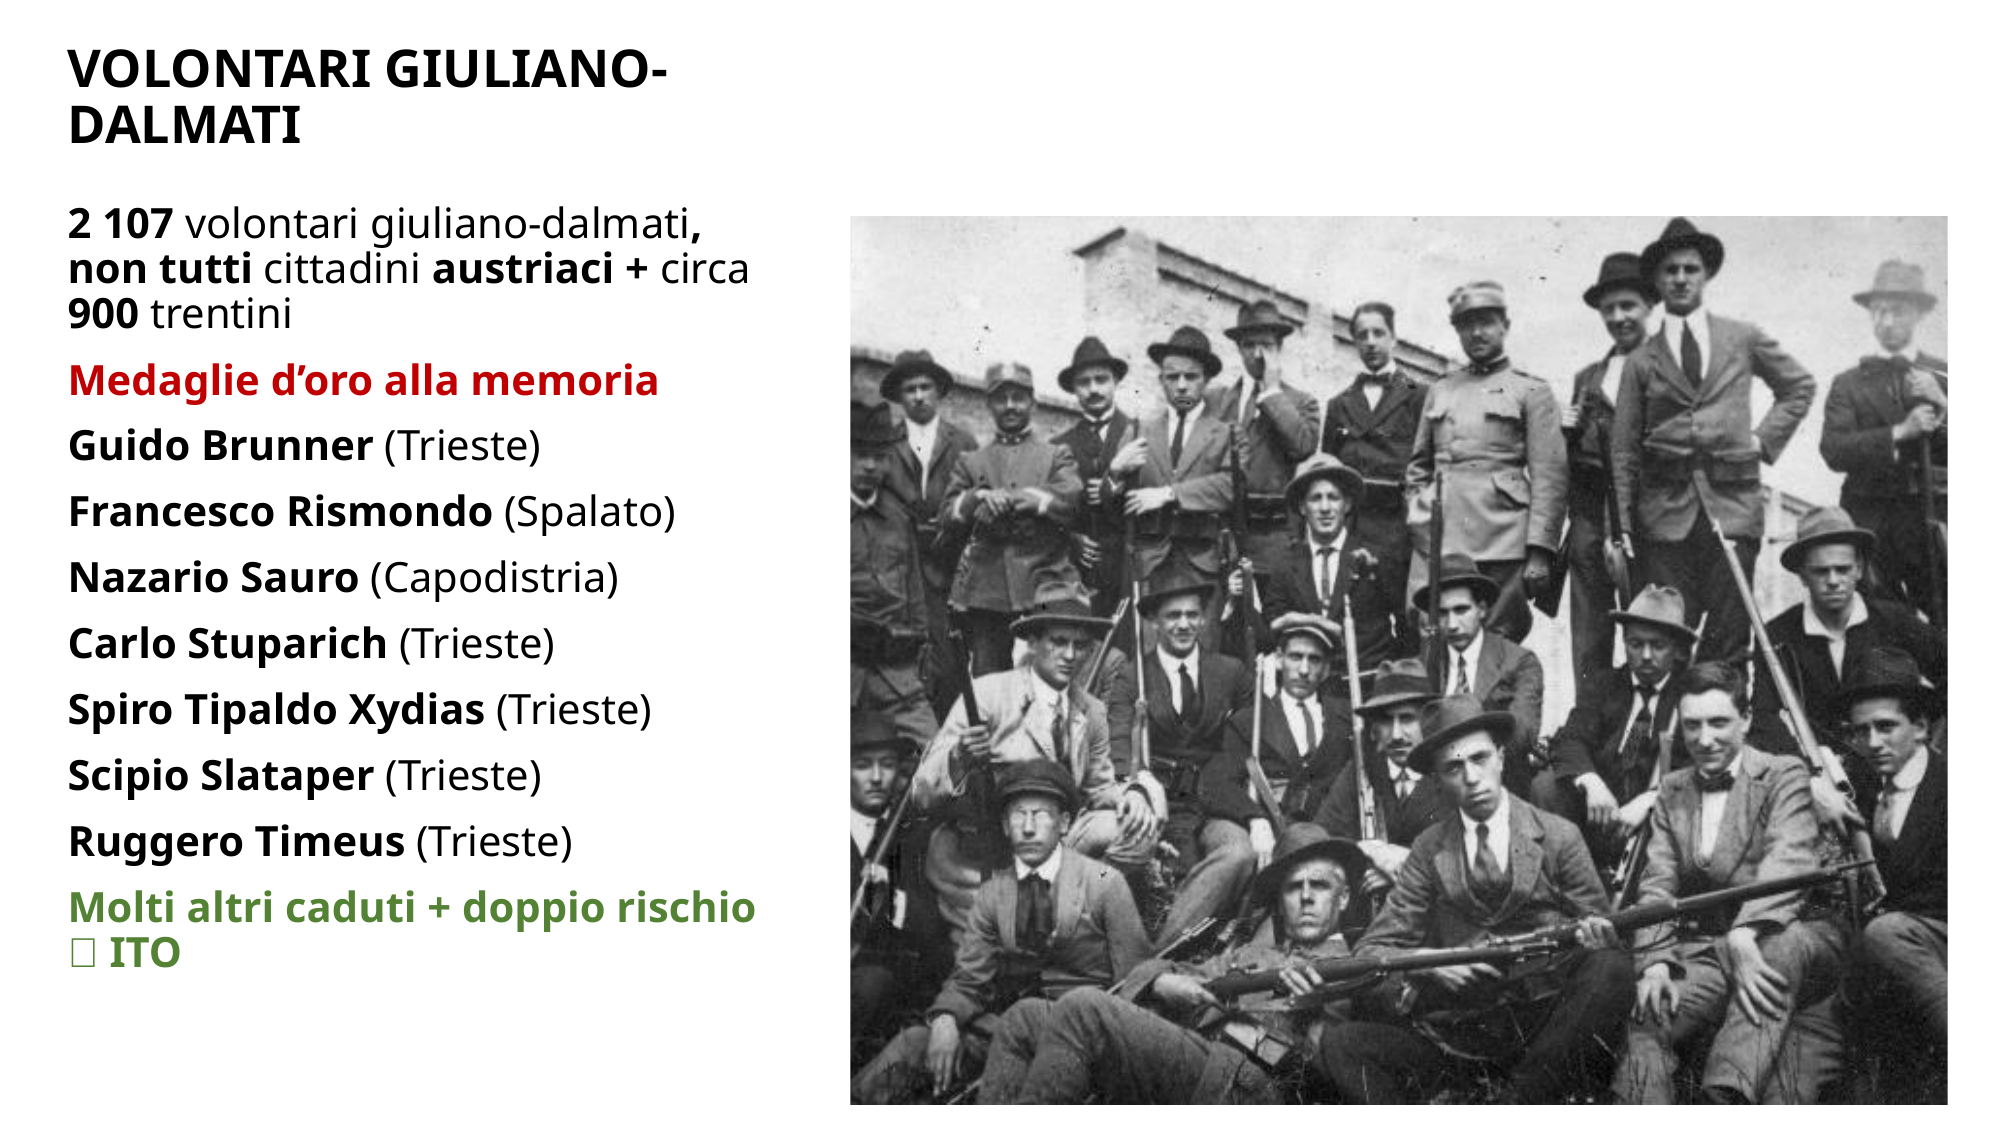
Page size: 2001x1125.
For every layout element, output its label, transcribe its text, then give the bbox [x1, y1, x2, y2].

list 2 107 volontari giuliano-dalmati, non tutti cittadini austriaci + circa 900 trentini Medaglie d’oro alla memoria Guido Brunner (Trieste) Francesco Rismondo (Spalato) Nazario Sauro (Capodistria) Carlo Stuparich (Trieste) Spiro Tipaldo Xydias (Trieste) Scipio Slataper (Trieste) Ruggero Timeus (Trieste) Molti altri caduti + doppio rischio  ITO [52, 195, 783, 1125]
picture [850, 216, 1948, 1105]
title VOLONTARI GIULIANO-DALMATI [52, 30, 698, 162]
